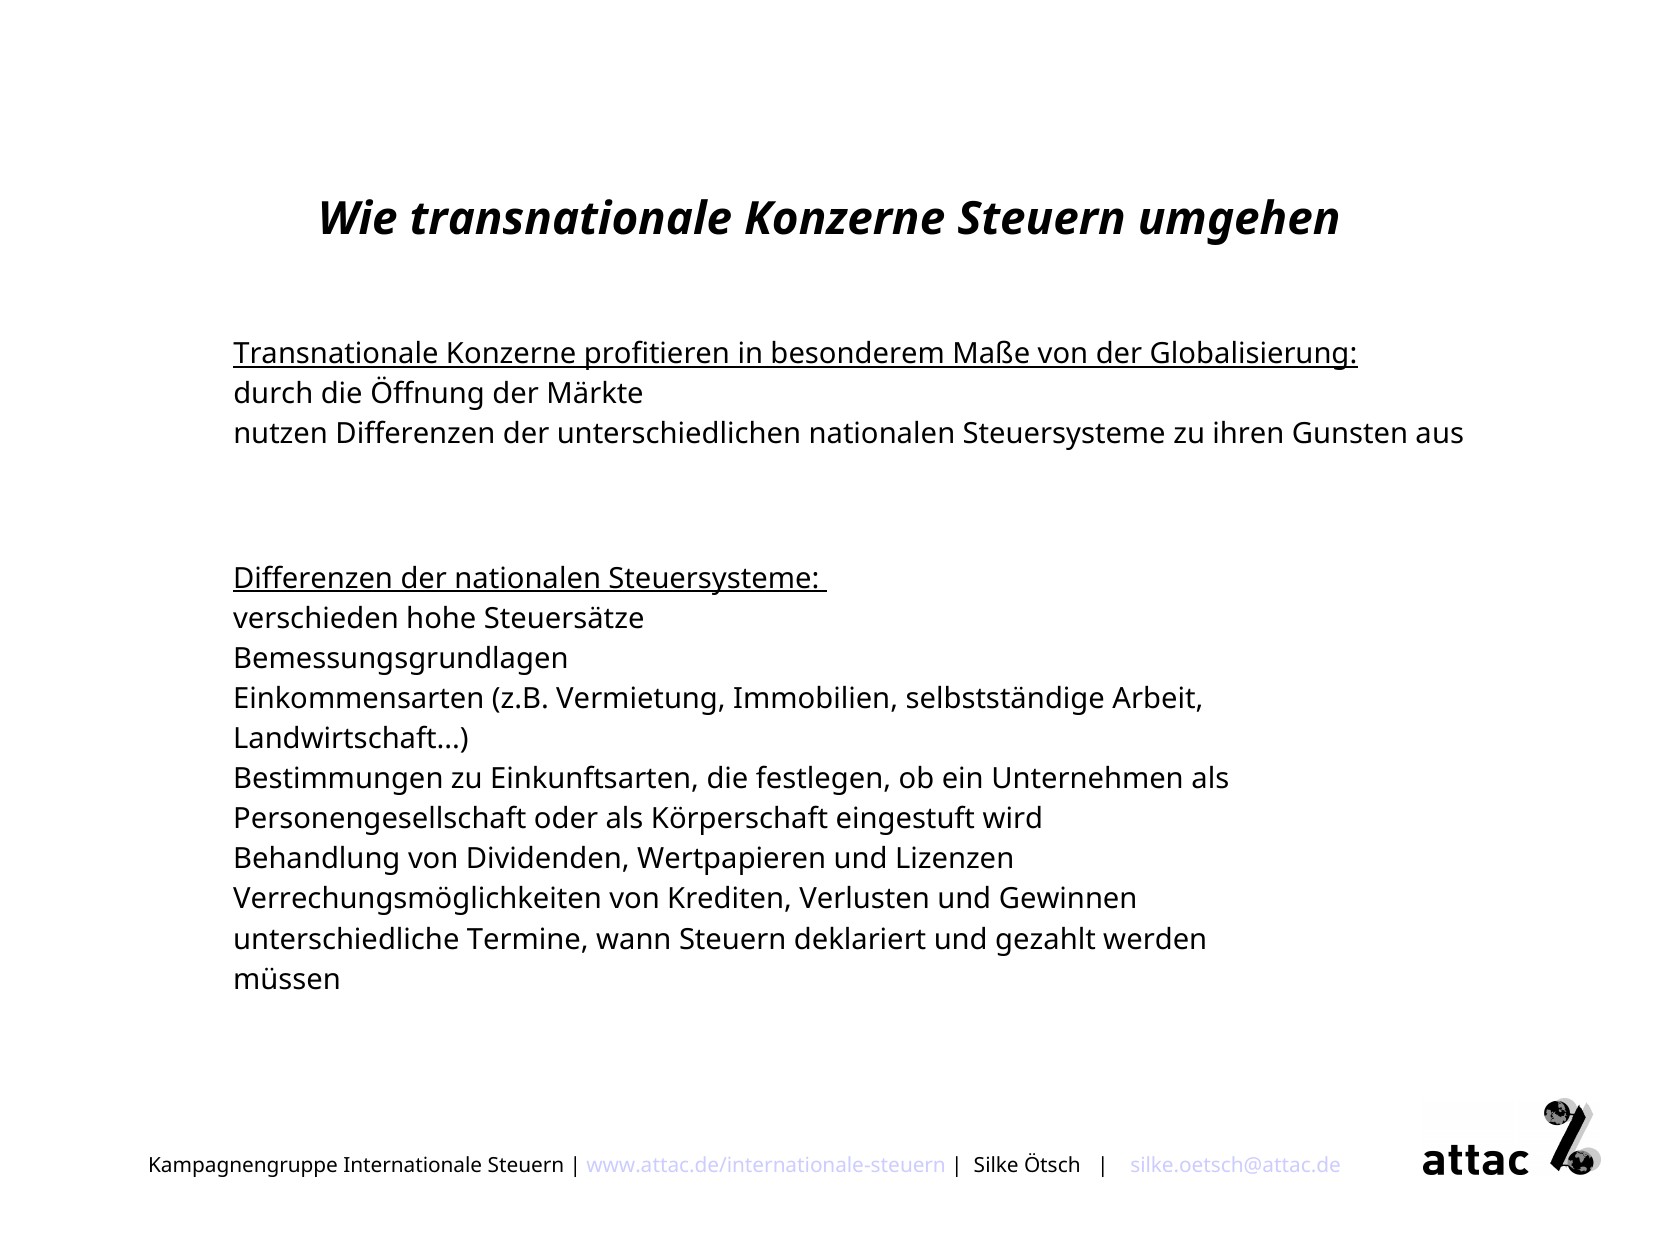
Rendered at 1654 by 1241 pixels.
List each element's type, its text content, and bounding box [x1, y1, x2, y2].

text_box Wie transnationale Konzerne Steuern umgehen [159, 177, 1489, 256]
picture [1423, 1098, 1601, 1175]
text_box Transnationale Konzerne profitieren in besonderem Maße von der Globalisierung: durch die Öffnung der Märkte nutzen Differenzen der unterschiedlichen nationalen Steuersysteme zu ihren Gunsten aus [218, 324, 1489, 460]
text_box Differenzen der nationalen Steuersysteme: verschieden hohe Steuersätze Bemessungsgrundlagen Einkommensarten (z.B. Vermietung, Immobilien, selbstständige Arbeit, Landwirtschaft...) Bestimmungen zu Einkunftsarten, die festlegen, ob ein Unternehmen als Personengesellschaft oder als Körperschaft eingestuft wird Behandlung von Dividenden, Wertpapieren und Lizenzen Verrechungsmöglichkeiten von Krediten, Verlusten und Gewinnen unterschiedliche Termine, wann Steuern deklariert und gezahlt werden müssen [218, 549, 1312, 1006]
text_box Kampagnengruppe Internationale Steuern | www.attac.de/internationale-steuern | Silke Ötsch | silke.oetsch@attac.de [53, 1114, 1447, 1187]
